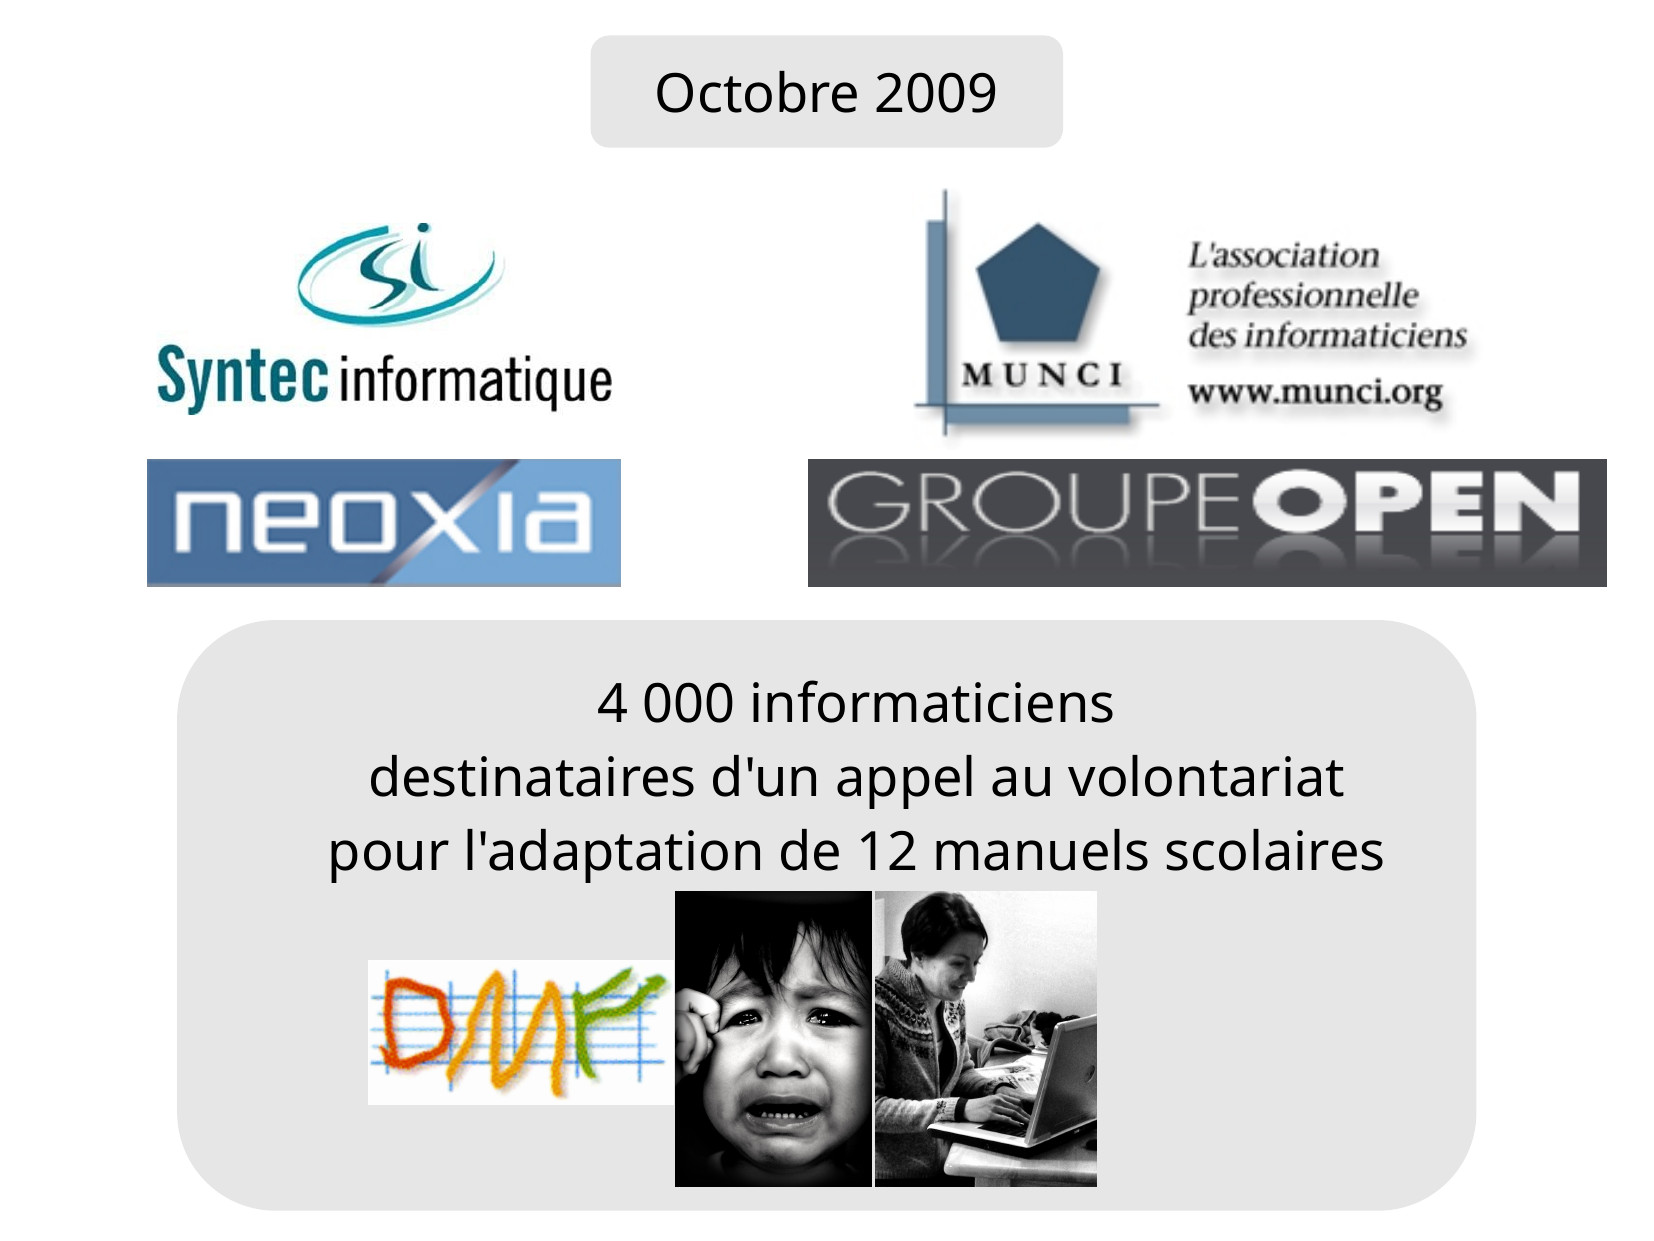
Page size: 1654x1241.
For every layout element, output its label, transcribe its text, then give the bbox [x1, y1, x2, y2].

picture [147, 459, 621, 587]
text_box 4 000 informaticiens destinataires d'un appel au volontariat pour l'adaptation de 12 manuels scolaires [312, 657, 1384, 867]
picture [875, 891, 1097, 1188]
text_box [177, 620, 1477, 1211]
text_box Octobre 2009 [590, 35, 1064, 148]
picture [147, 213, 621, 424]
picture [808, 459, 1607, 587]
picture [912, 187, 1503, 450]
picture [368, 960, 674, 1105]
picture [675, 891, 872, 1188]
